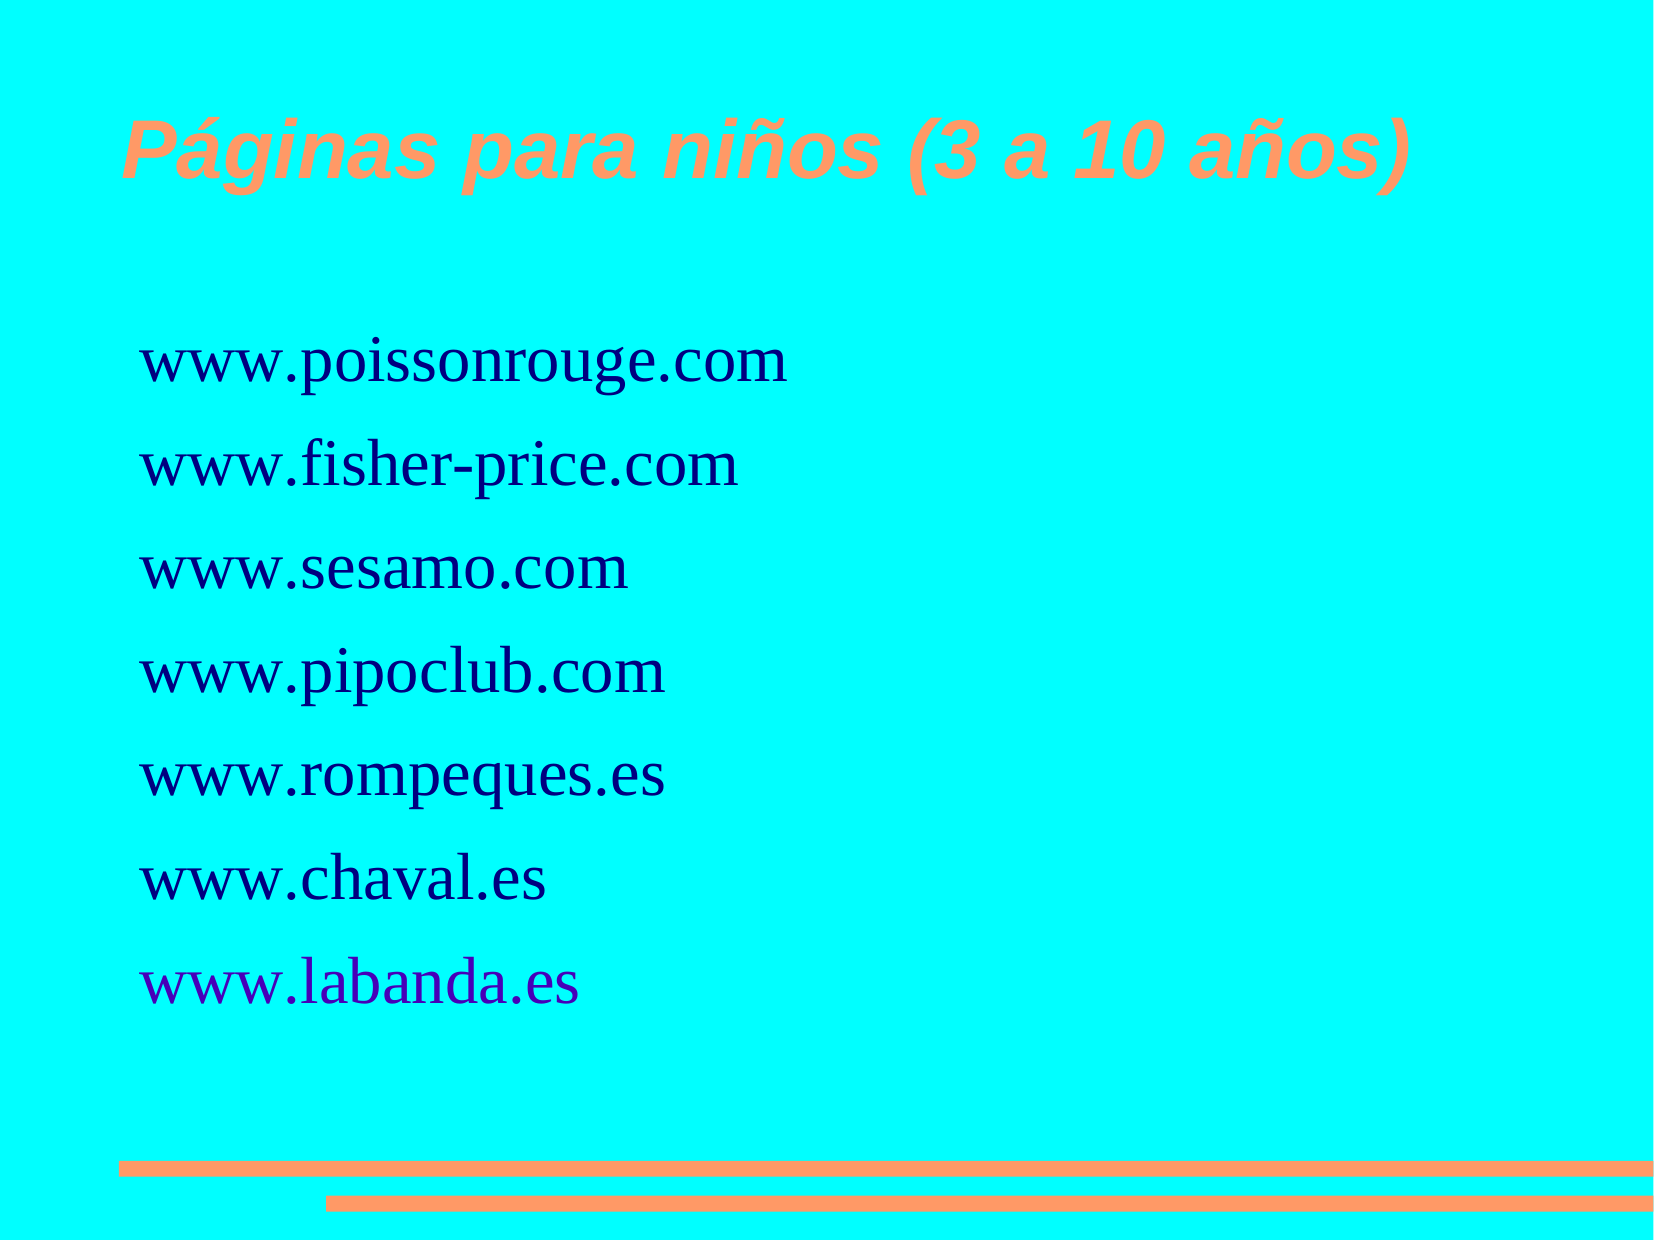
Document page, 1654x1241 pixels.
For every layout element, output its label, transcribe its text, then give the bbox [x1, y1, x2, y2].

list www.poissonrouge.com www.fisher-price.com www.sesamo.com www.pipoclub.com www.rompeques.es www.chaval.es www.labanda.es [121, 322, 1561, 1176]
title Páginas para niños (3 a 10 años) [121, 46, 1534, 254]
